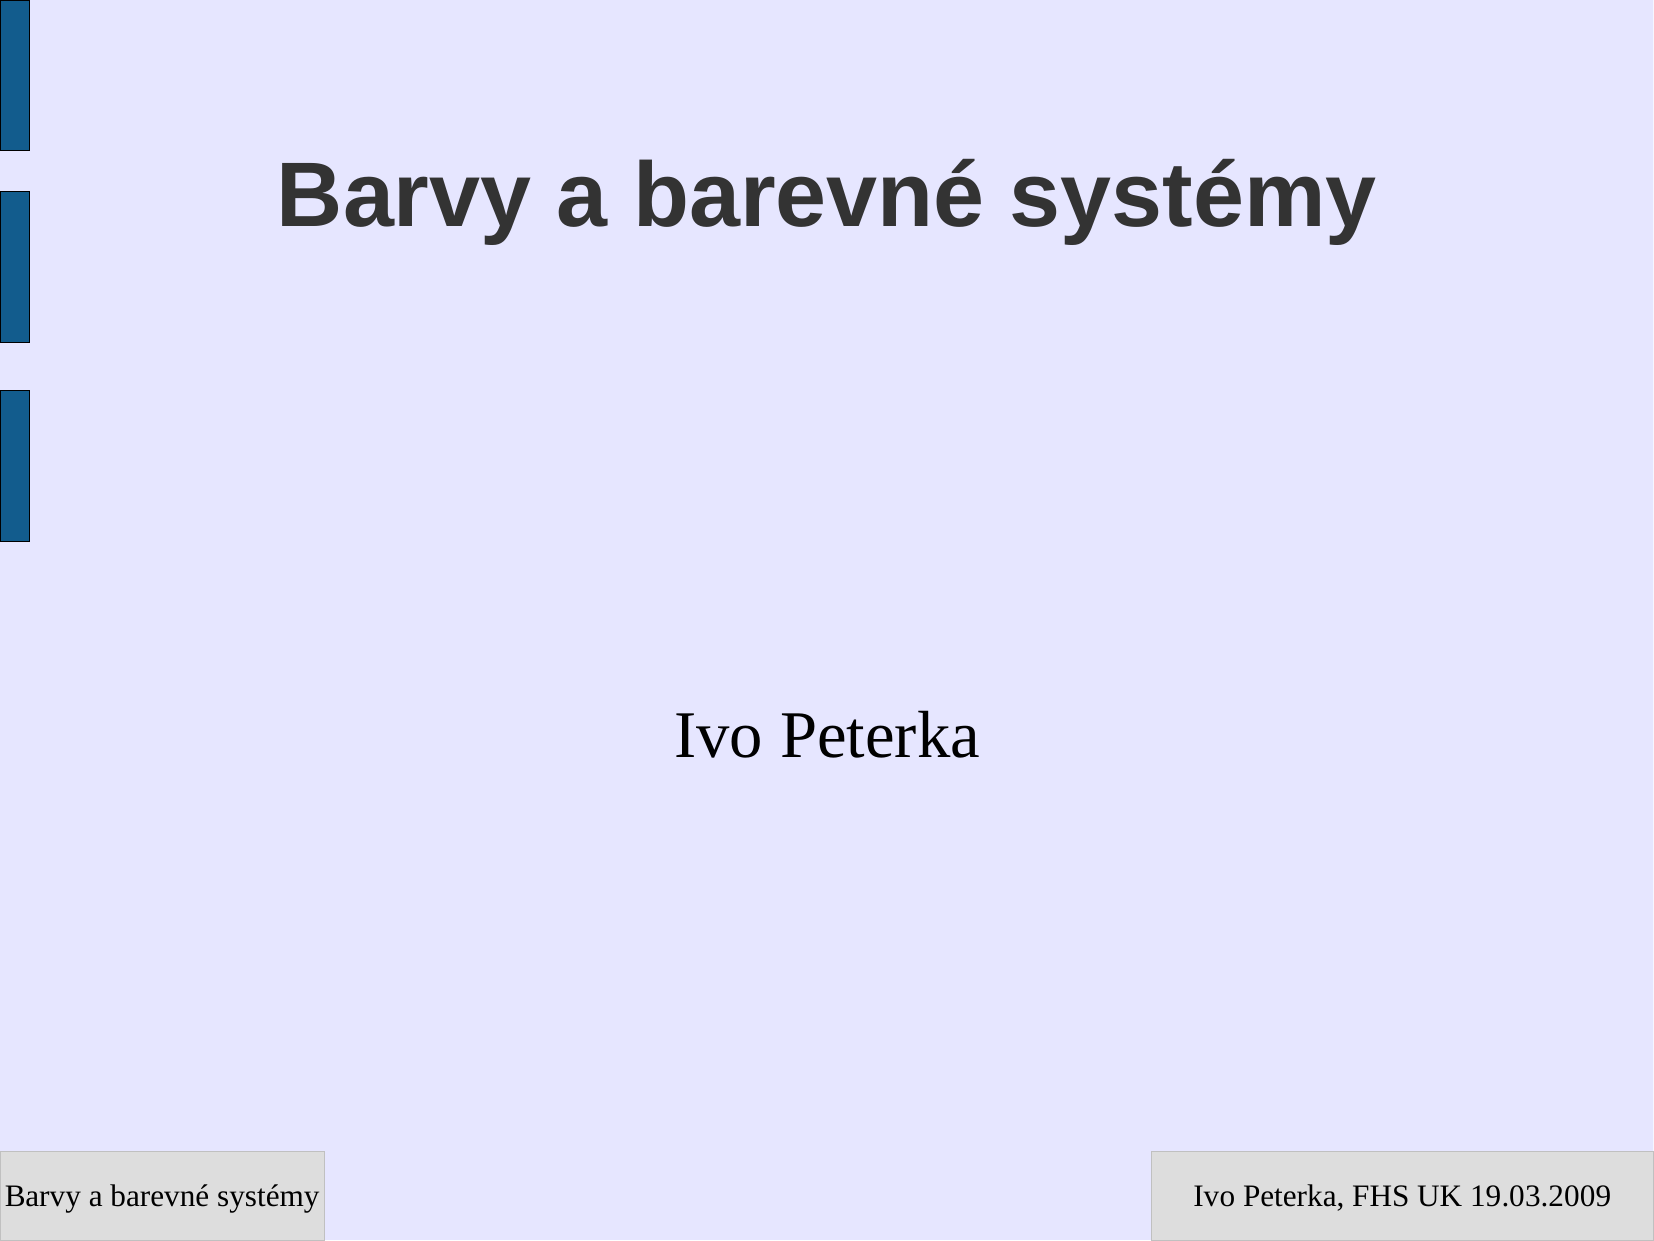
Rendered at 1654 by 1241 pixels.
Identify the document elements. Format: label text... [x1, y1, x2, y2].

subtitle Ivo Peterka [121, 344, 1534, 1127]
title Barvy a barevné systémy [121, 91, 1534, 299]
